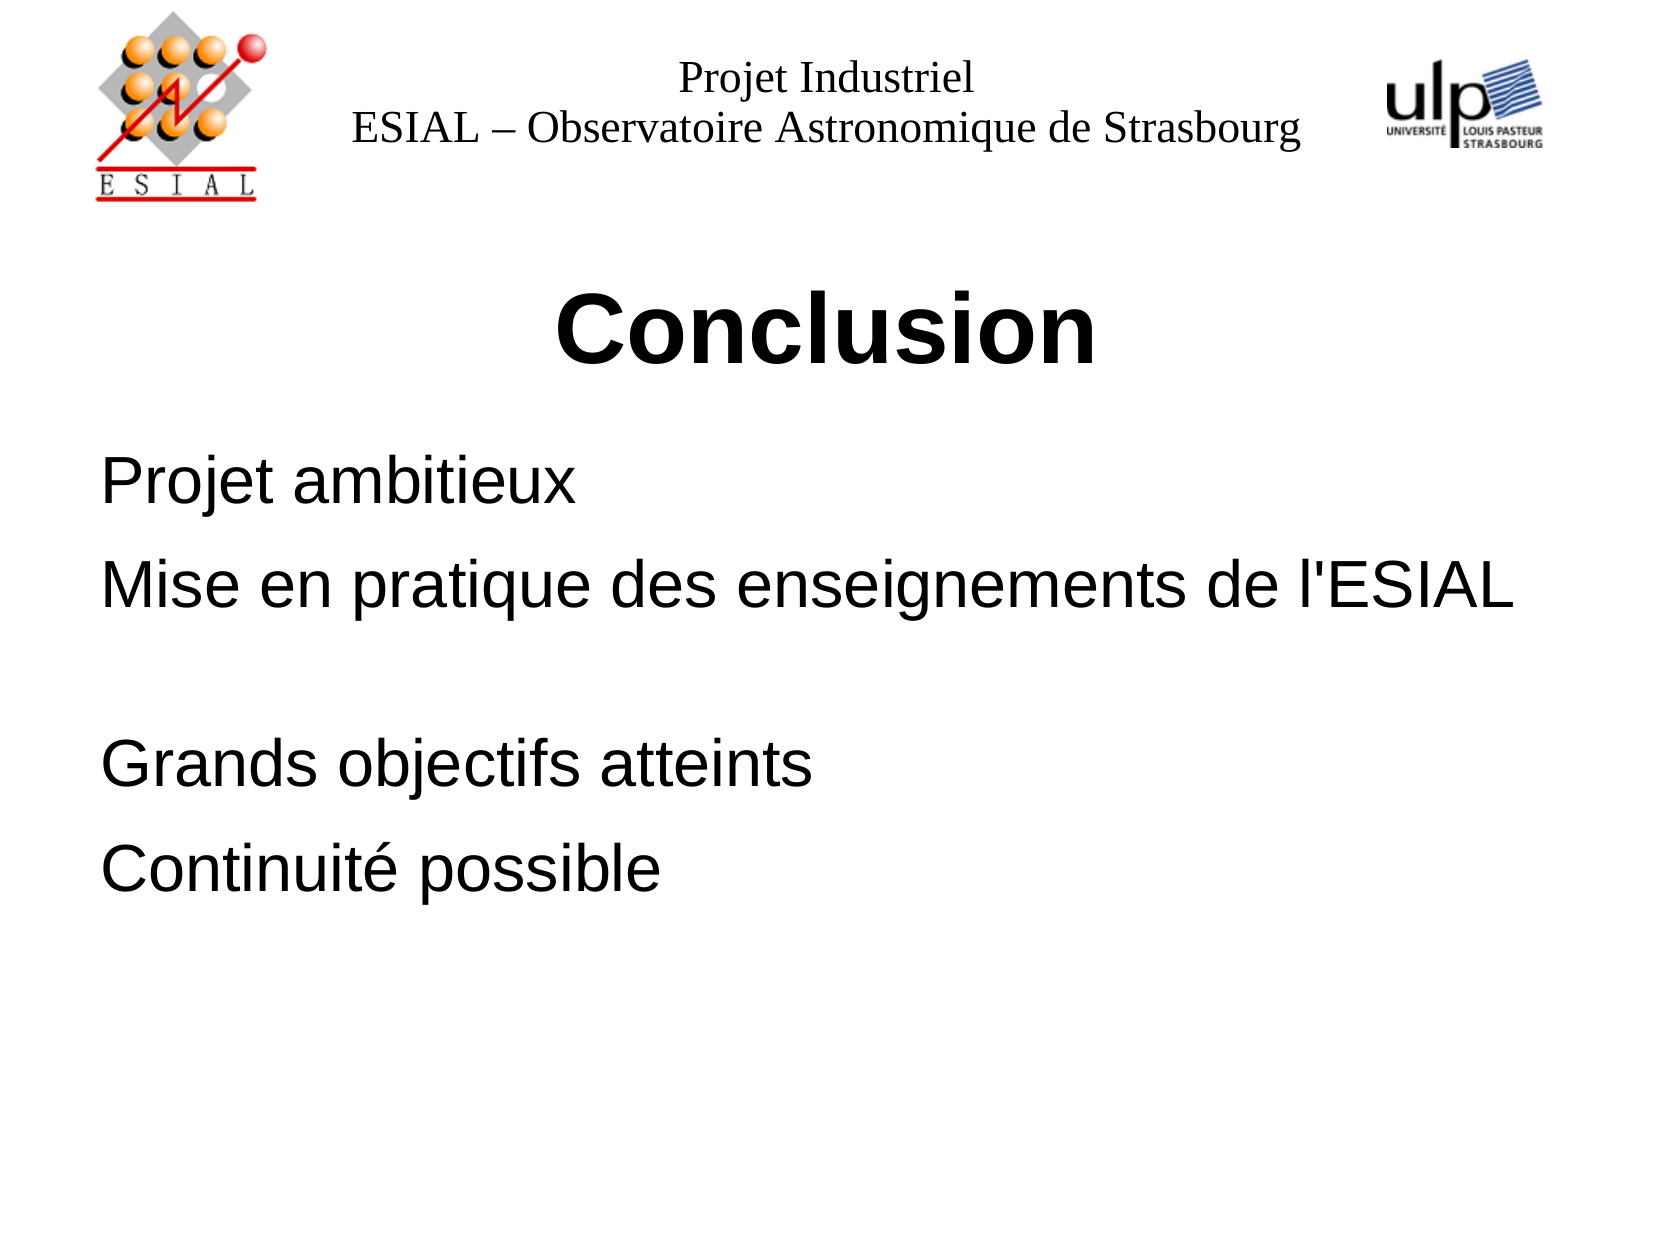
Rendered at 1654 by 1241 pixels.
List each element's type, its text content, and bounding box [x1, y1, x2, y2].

text_box Conclusion [265, 265, 1388, 414]
title Projet Industriel ESIAL – Observatoire Astronomique de Strasbourg [82, 49, 1571, 257]
list Projet ambitieux Mise en pratique des enseignements de l'ESIAL Grands objectifs atteints Continuité possible [82, 442, 1571, 1094]
picture [88, 6, 273, 49]
